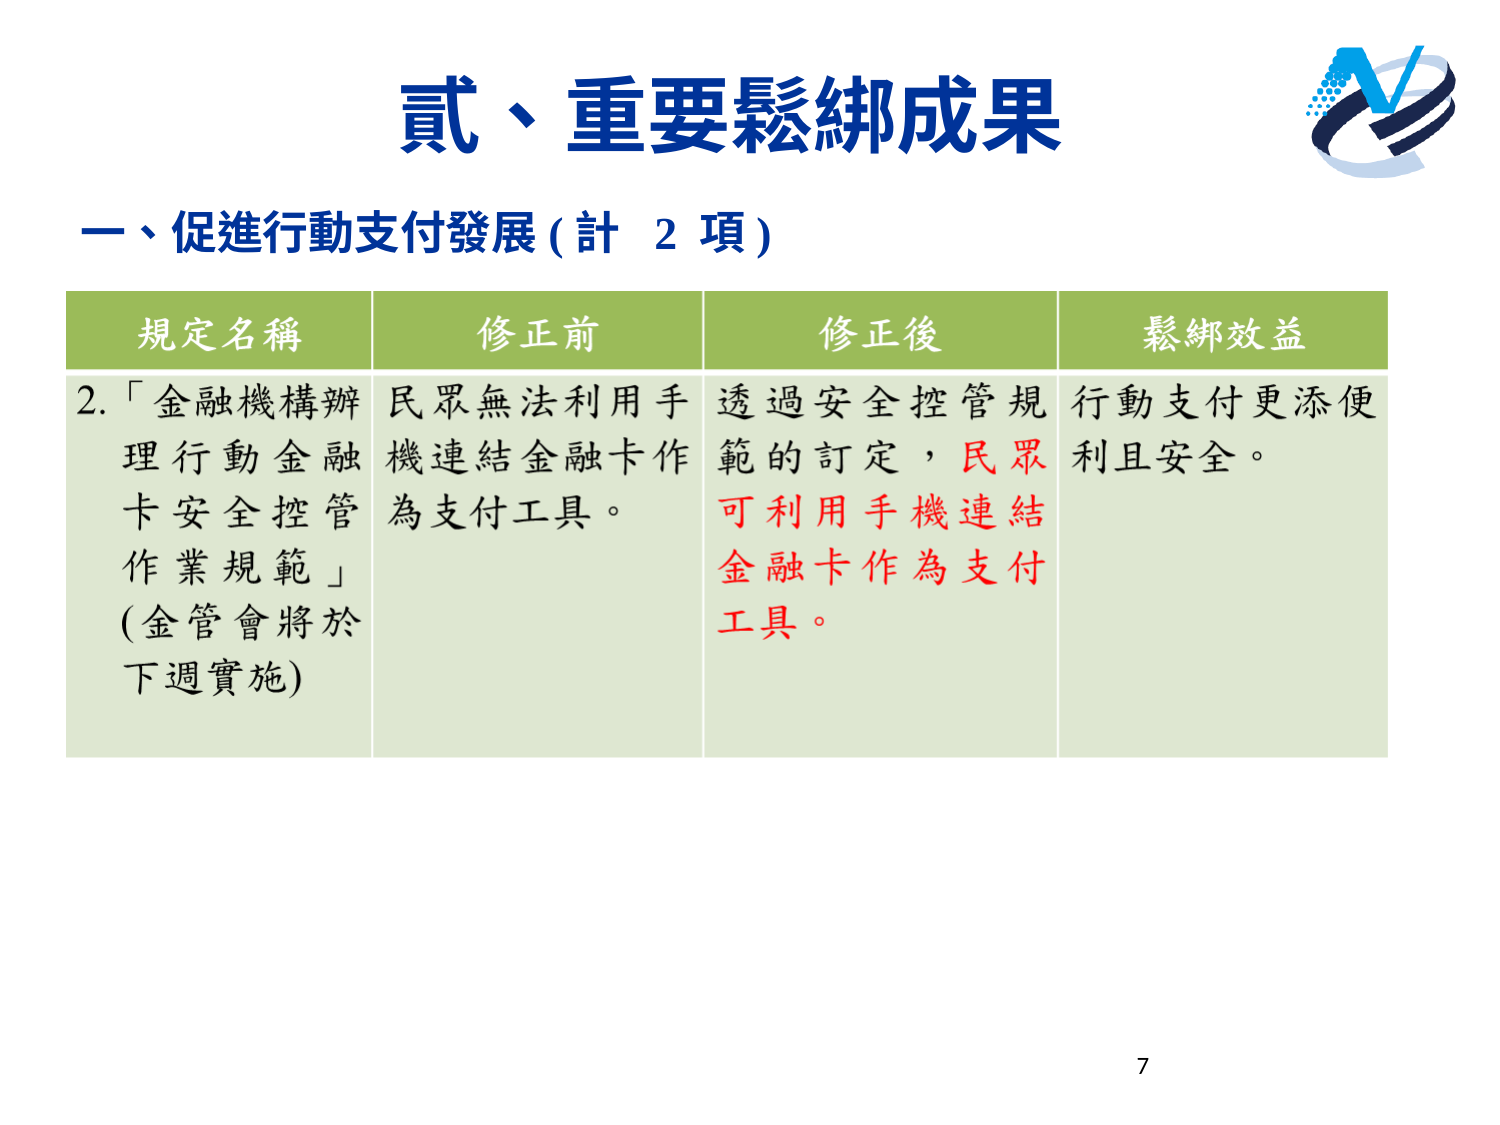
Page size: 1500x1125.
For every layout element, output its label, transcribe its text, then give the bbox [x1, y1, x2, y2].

text_box 一、促進行動支付發展(計 2 項) [64, 196, 728, 267]
title 貳、重要鬆綁成果 [76, 19, 1427, 207]
picture [64, 290, 1389, 760]
text_box 7 [1121, 1035, 1472, 1095]
